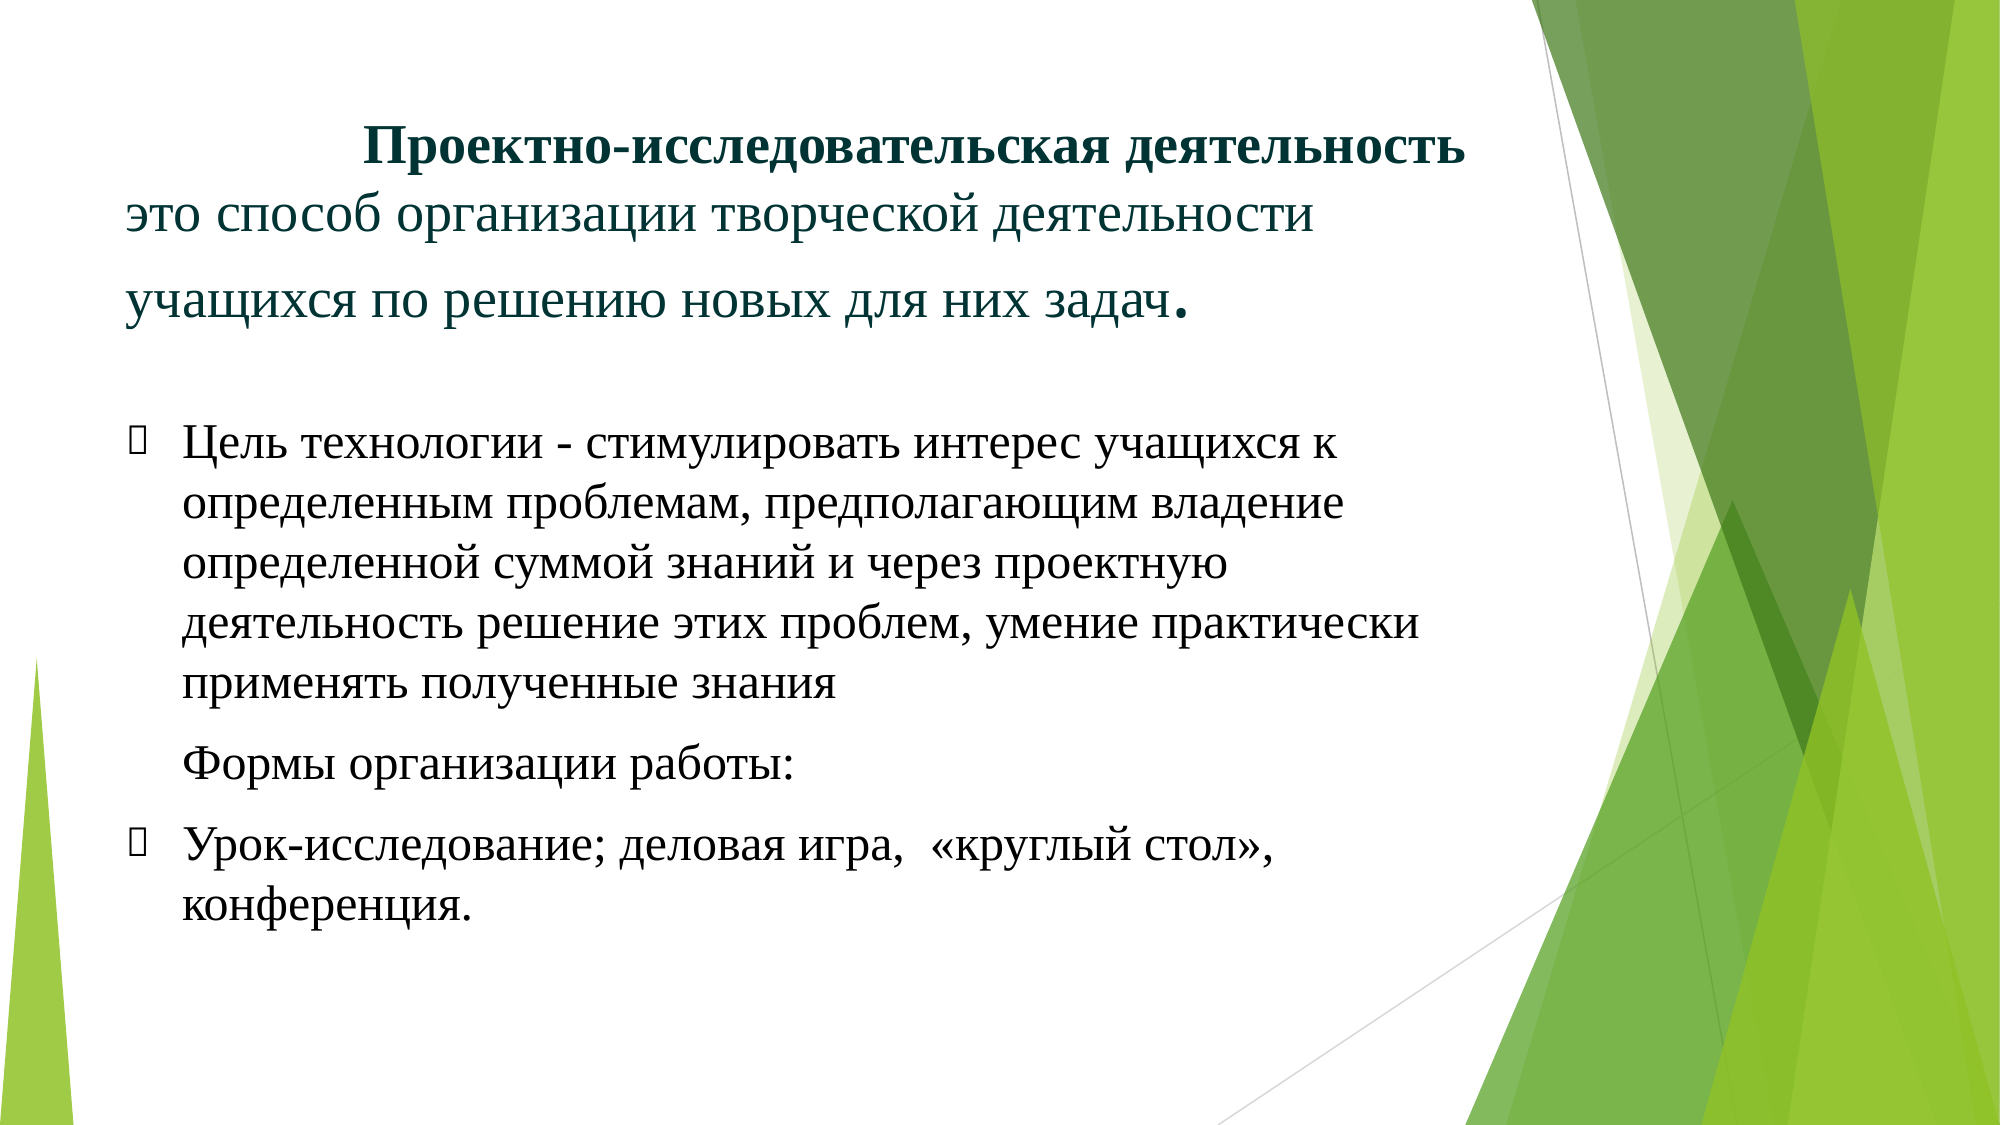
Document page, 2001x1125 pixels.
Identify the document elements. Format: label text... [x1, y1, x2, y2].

list Цель технологии - стимулировать интерес учащихся к определенным проблемам, предполагающим владение определенной суммой знаний и через проектную деятельность решение этих проблем, умение практически применять полученные знания Формы организации работы: Урок-исследование; деловая игра, «круглый стол», конференция. [111, 401, 1522, 992]
title Проектно-исследовательская деятельность это способ организации творческой деятельности учащихся по решению новых для них задач. [111, 99, 1522, 317]
